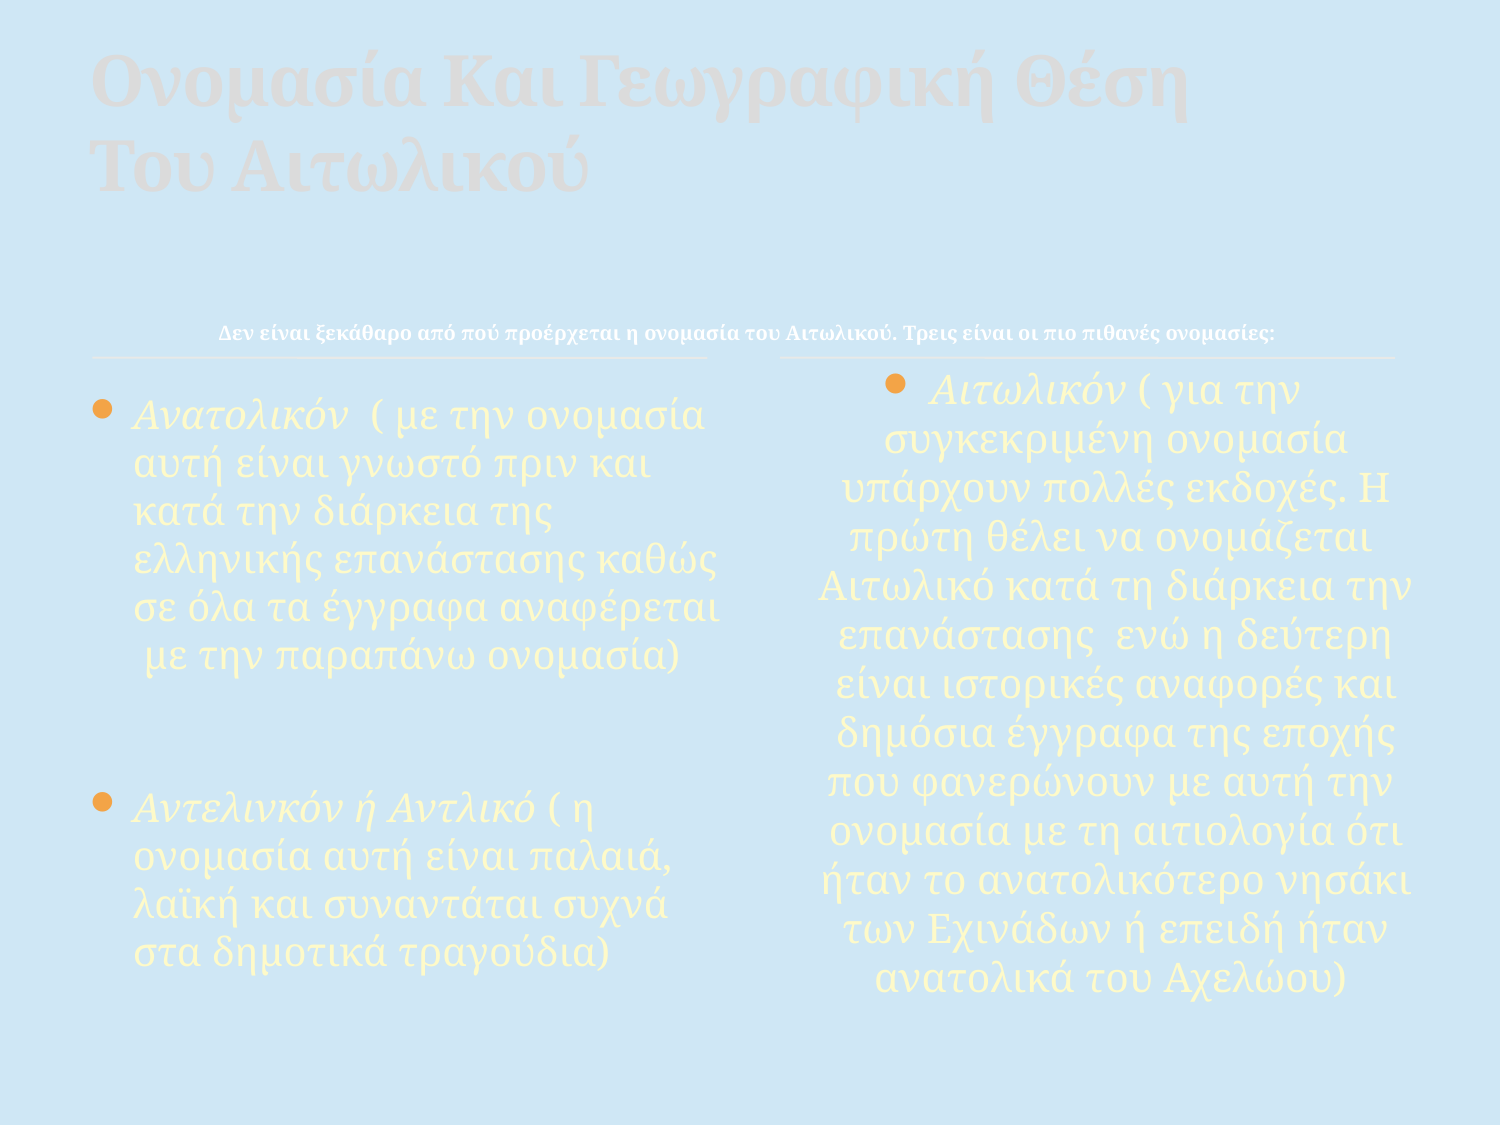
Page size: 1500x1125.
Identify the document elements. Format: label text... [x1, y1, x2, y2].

title Ονομασία Και Γεωγραφική Θέση Του Αιτωλικού [75, 25, 1425, 213]
list Δεν είναι ξεκάθαρο από πού προέρχεται η ονομασία του Αιτωλικού. Τρεις είναι οι πιο πιθανές ονομασίες: [75, 251, 1424, 357]
list Αιτωλικόν ( για την συγκεκριμένη ονομασία υπάρχουν πολλές εκδοχές. Η πρώτη θέλει να ονομάζεται Αιτωλικό κατά τη διάρκεια την επανάστασης ενώ η δεύτερη είναι ιστορικές αναφορές και δημόσια έγγραφα της εποχής που φανερώνουν με αυτή την ονομασία με τη αιτιολογία ότι ήταν το ανατολικότερο νησάκι των Εχινάδων ή επειδή ήταν ανατολικά του Αχελώου) [762, 361, 1426, 1004]
list Ανατολικόν ( με την ονομασία αυτή είναι γνωστό πριν και κατά την διάρκεια της ελληνικής επανάστασης καθώς σε όλα τα έγγραφα αναφέρεται με την παραπάνω ονομασία) Αντελινκόν ή Αντλικό ( η ονομασία αυτή είναι παλαιά, λαϊκή και συναντάται συχνά στα δημοτικά τραγούδια) [75, 361, 738, 1004]
